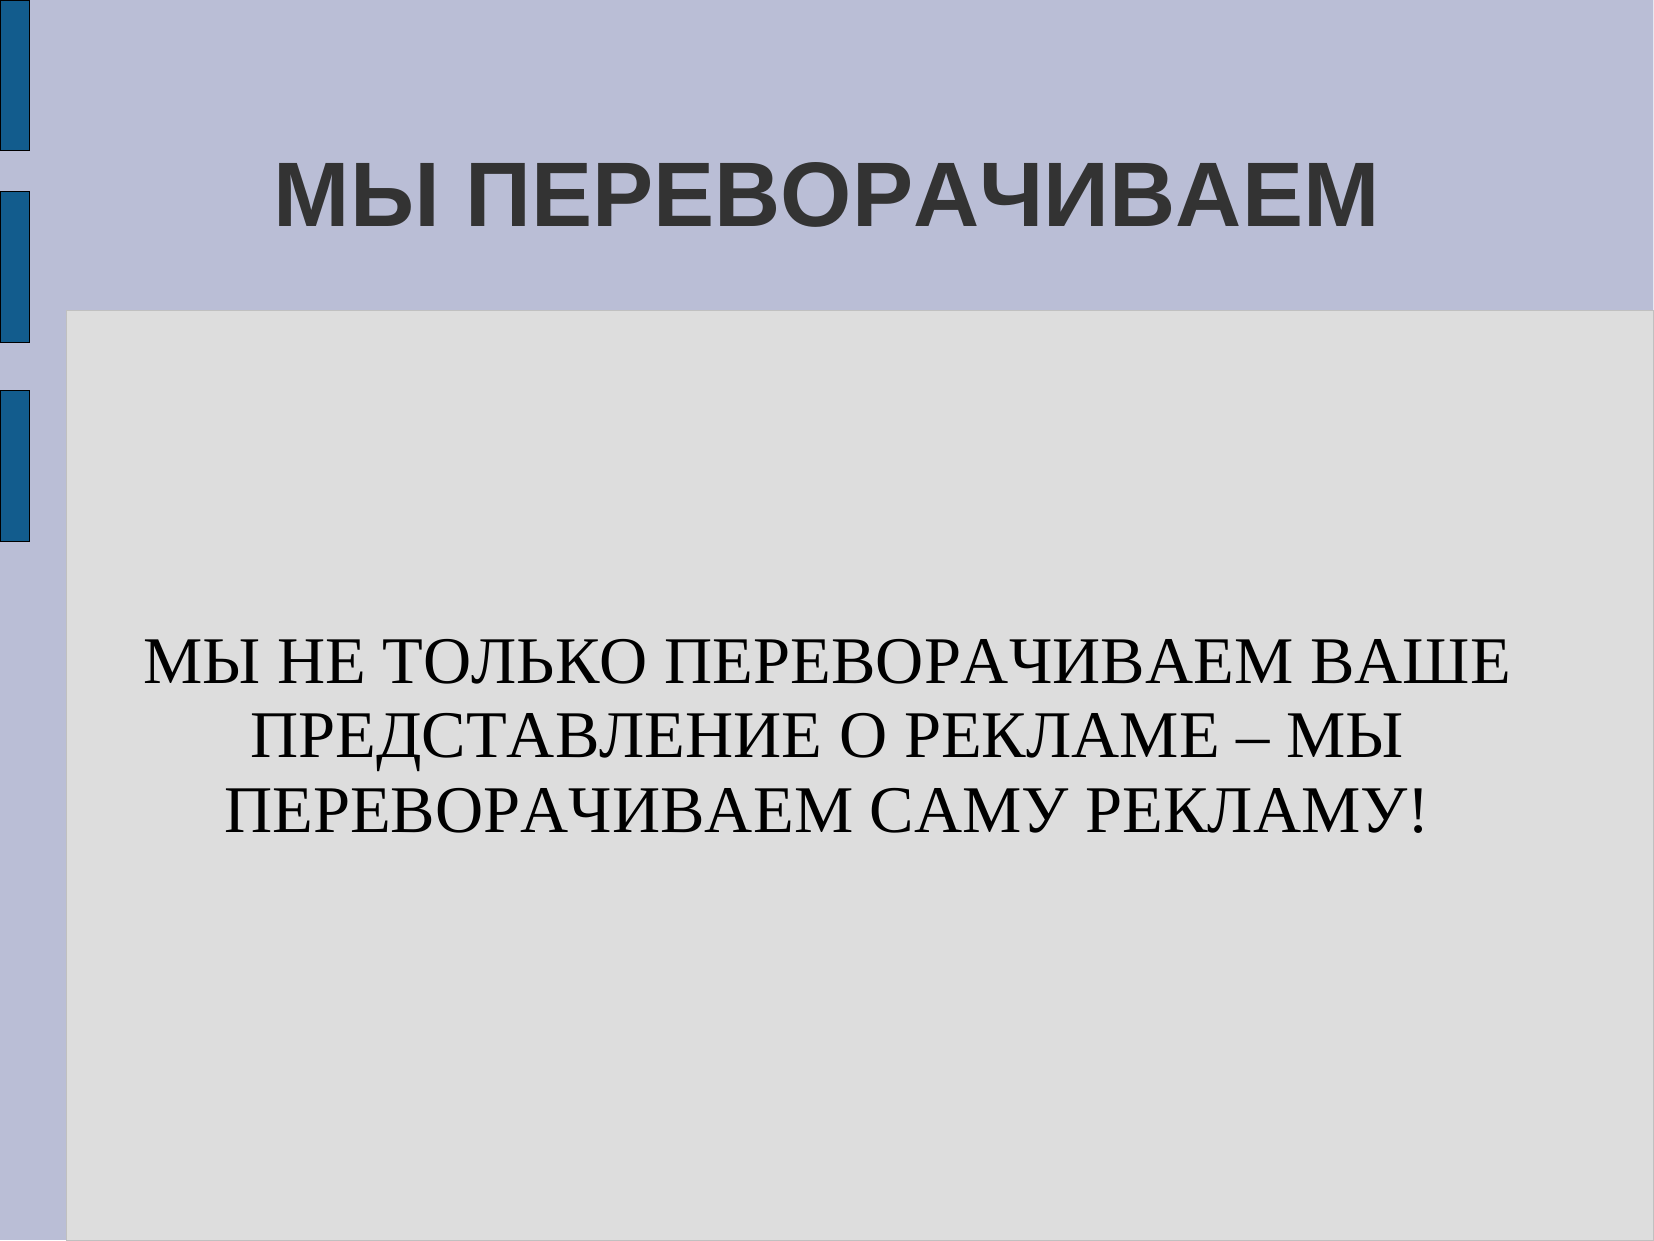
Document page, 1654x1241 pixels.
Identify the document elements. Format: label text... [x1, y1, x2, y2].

title МЫ ПЕРЕВОРАЧИВАЕМ [121, 91, 1534, 299]
subtitle МЫ НЕ ТОЛЬКО ПЕРЕВОРАЧИВАЕМ ВАШЕ ПРЕДСТАВЛЕНИЕ О РЕКЛАМЕ – МЫ ПЕРЕВОРАЧИВАЕМ САМУ РЕКЛАМУ! [121, 344, 1534, 1127]
